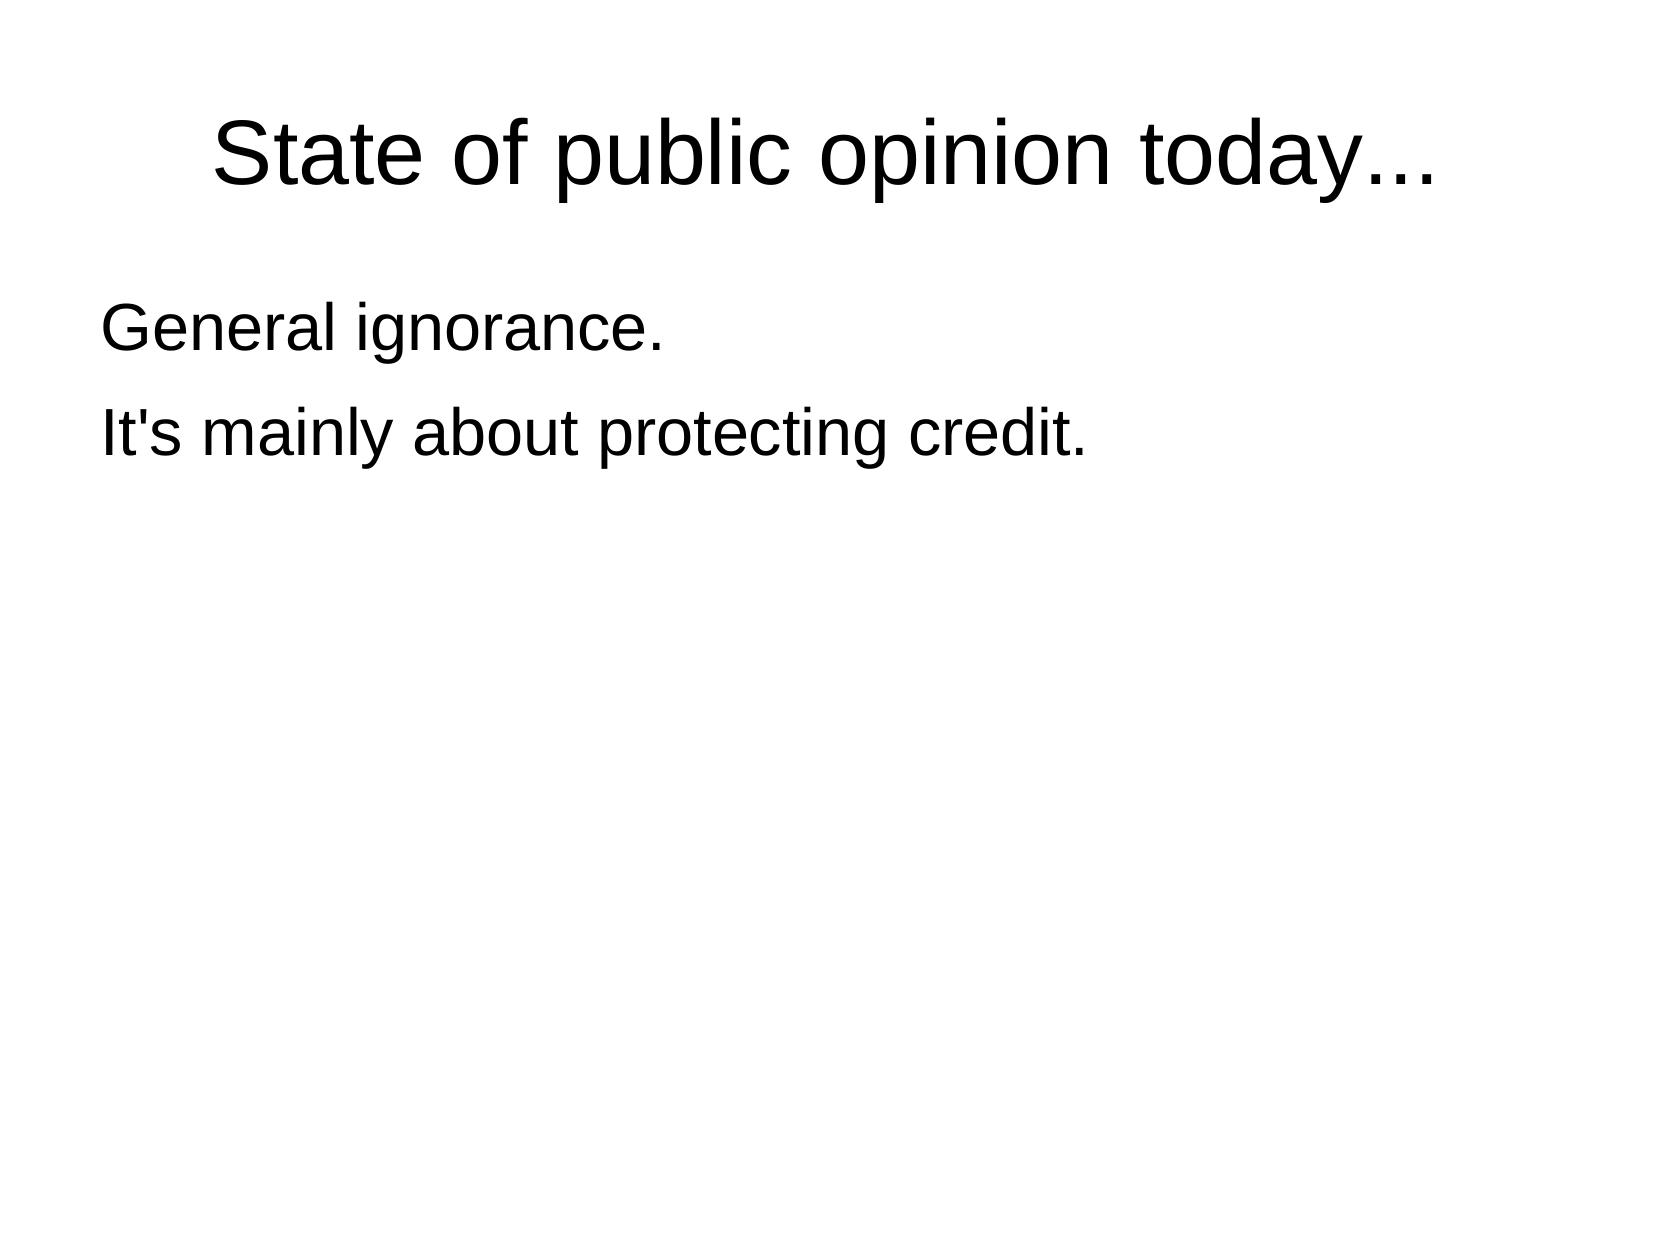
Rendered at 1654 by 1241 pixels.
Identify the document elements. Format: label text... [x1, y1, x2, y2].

title State of public opinion today... [82, 49, 1571, 257]
list General ignorance. It's mainly about protecting credit. [82, 290, 1571, 1109]
